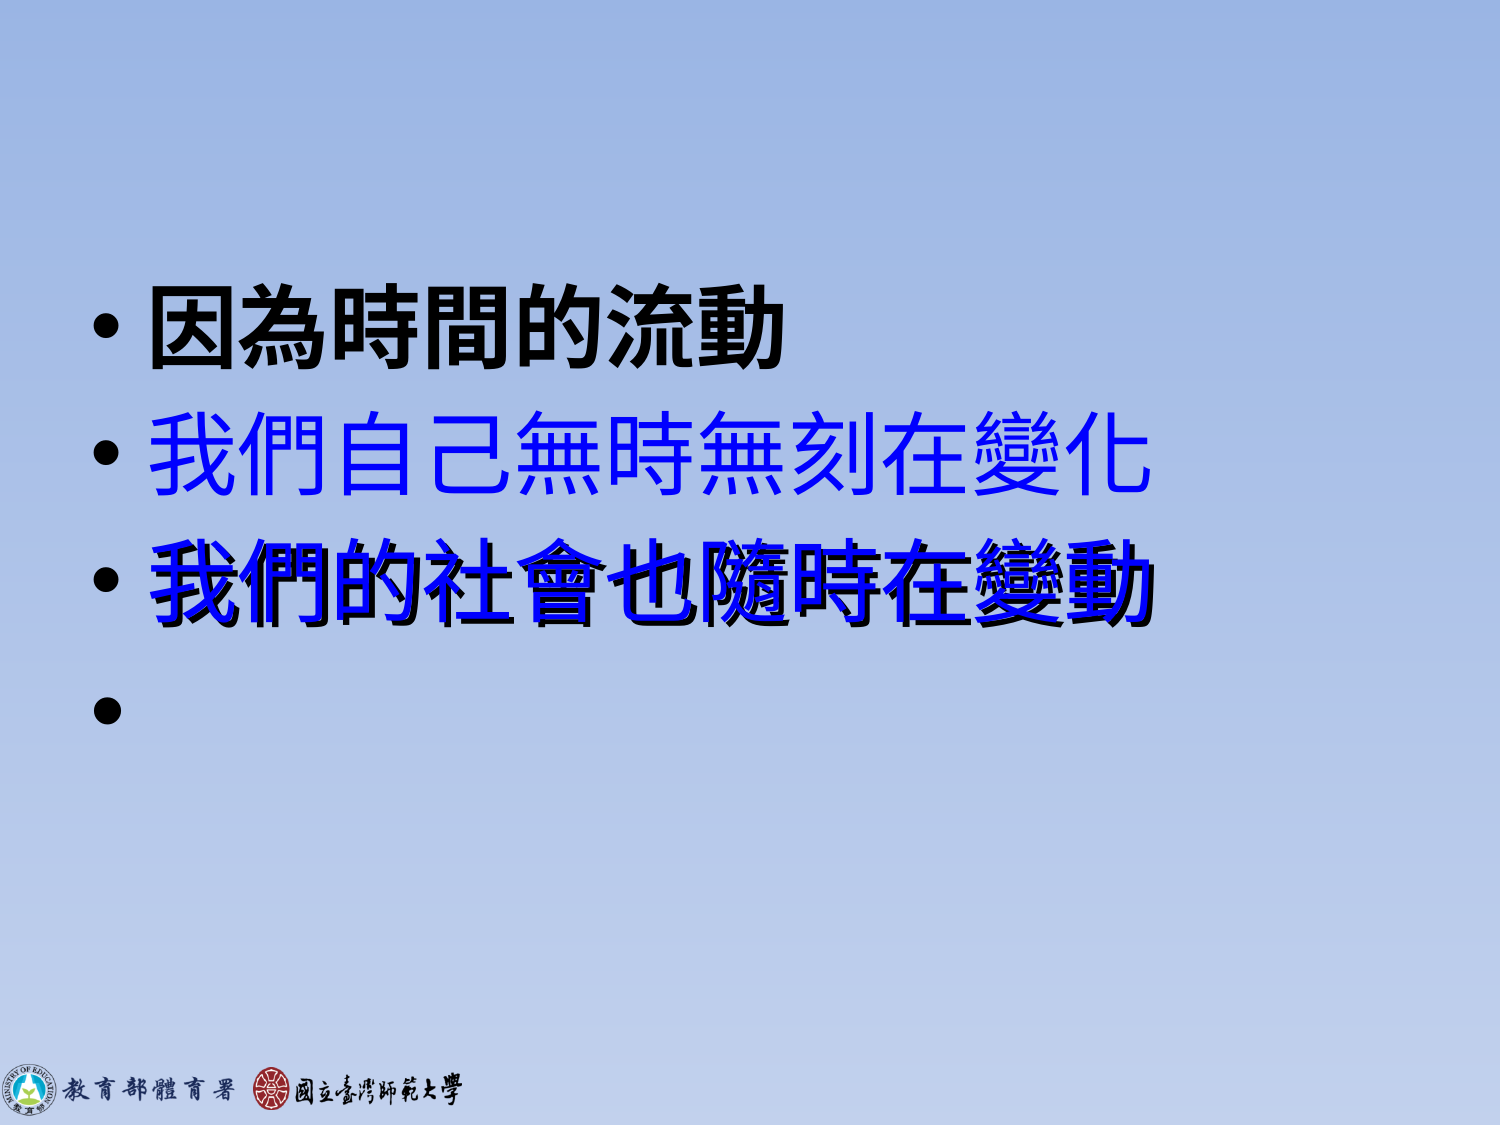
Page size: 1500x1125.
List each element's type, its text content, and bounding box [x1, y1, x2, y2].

list 因為時間的流動 我們自己無時無刻在變化 我們的社會也隨時在變動 [75, 262, 1426, 1005]
